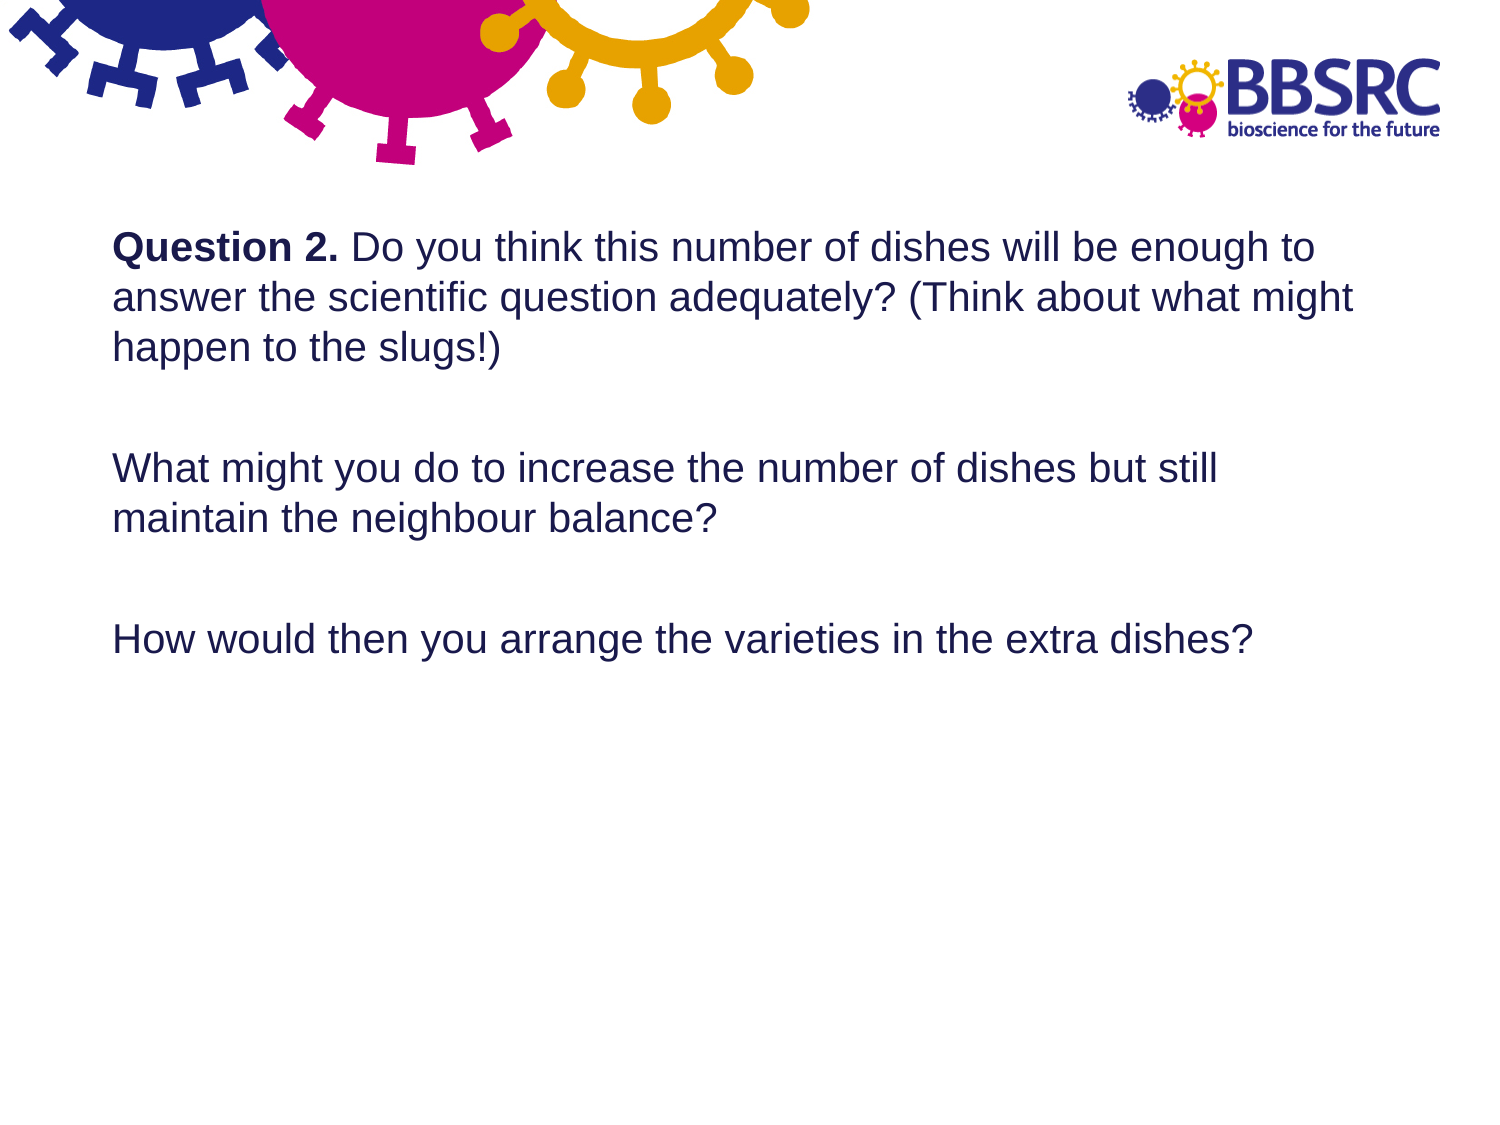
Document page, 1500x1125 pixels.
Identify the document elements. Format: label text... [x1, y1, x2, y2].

list Question 2. Do you think this number of dishes will be enough to answer the scientific question adequately? (Think about what might happen to the slugs!) What might you do to increase the number of dishes but still maintain the neighbour balance? How would then you arrange the varieties in the extra dishes? [112, 219, 1377, 1012]
